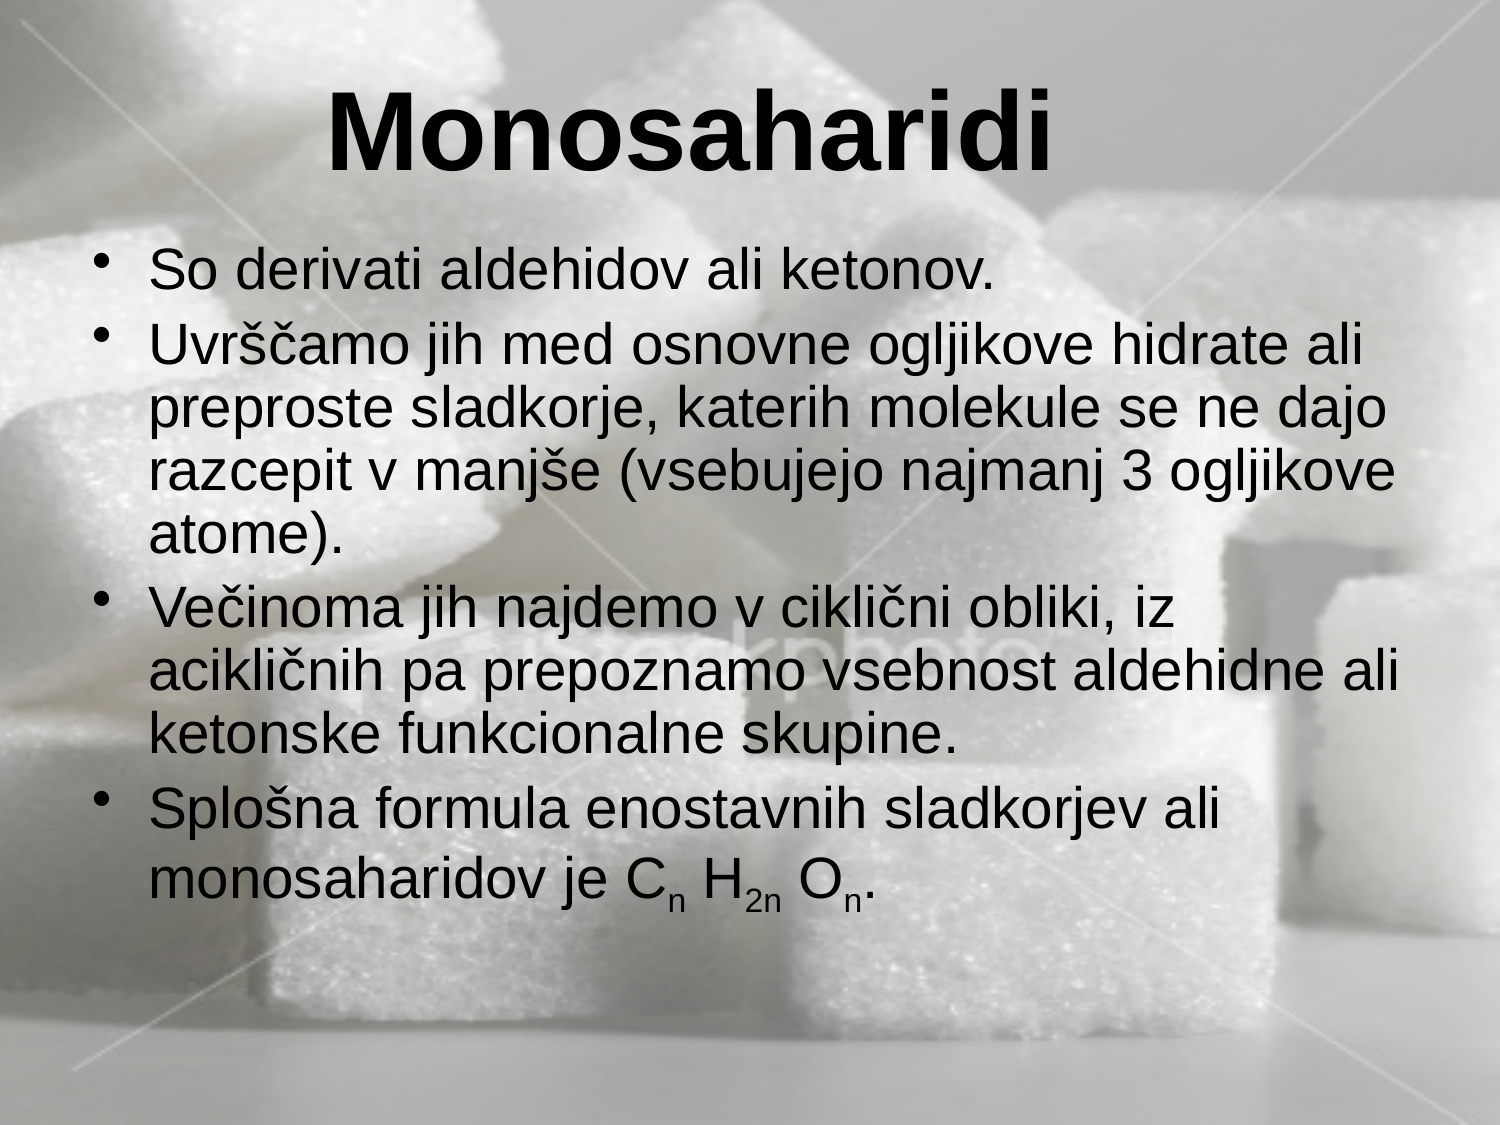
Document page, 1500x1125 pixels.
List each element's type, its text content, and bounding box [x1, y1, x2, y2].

list So derivati aldehidov ali ketonov. Uvrščamo jih med osnovne ogljikove hidrate ali preproste sladkorje, katerih molekule se ne dajo razcepit v manjše (vsebujejo najmanj 3 ogljikove atome). Večinoma jih najdemo v ciklični obliki, iz acikličnih pa prepoznamo vsebnost aldehidne ali ketonske funkcionalne skupine. Splošna formula enostavnih sladkorjev ali monosaharidov je Cn H2n On. [76, 231, 1427, 975]
title Monosaharidi [265, 54, 1117, 197]
picture [0, 0, 1500, 1125]
